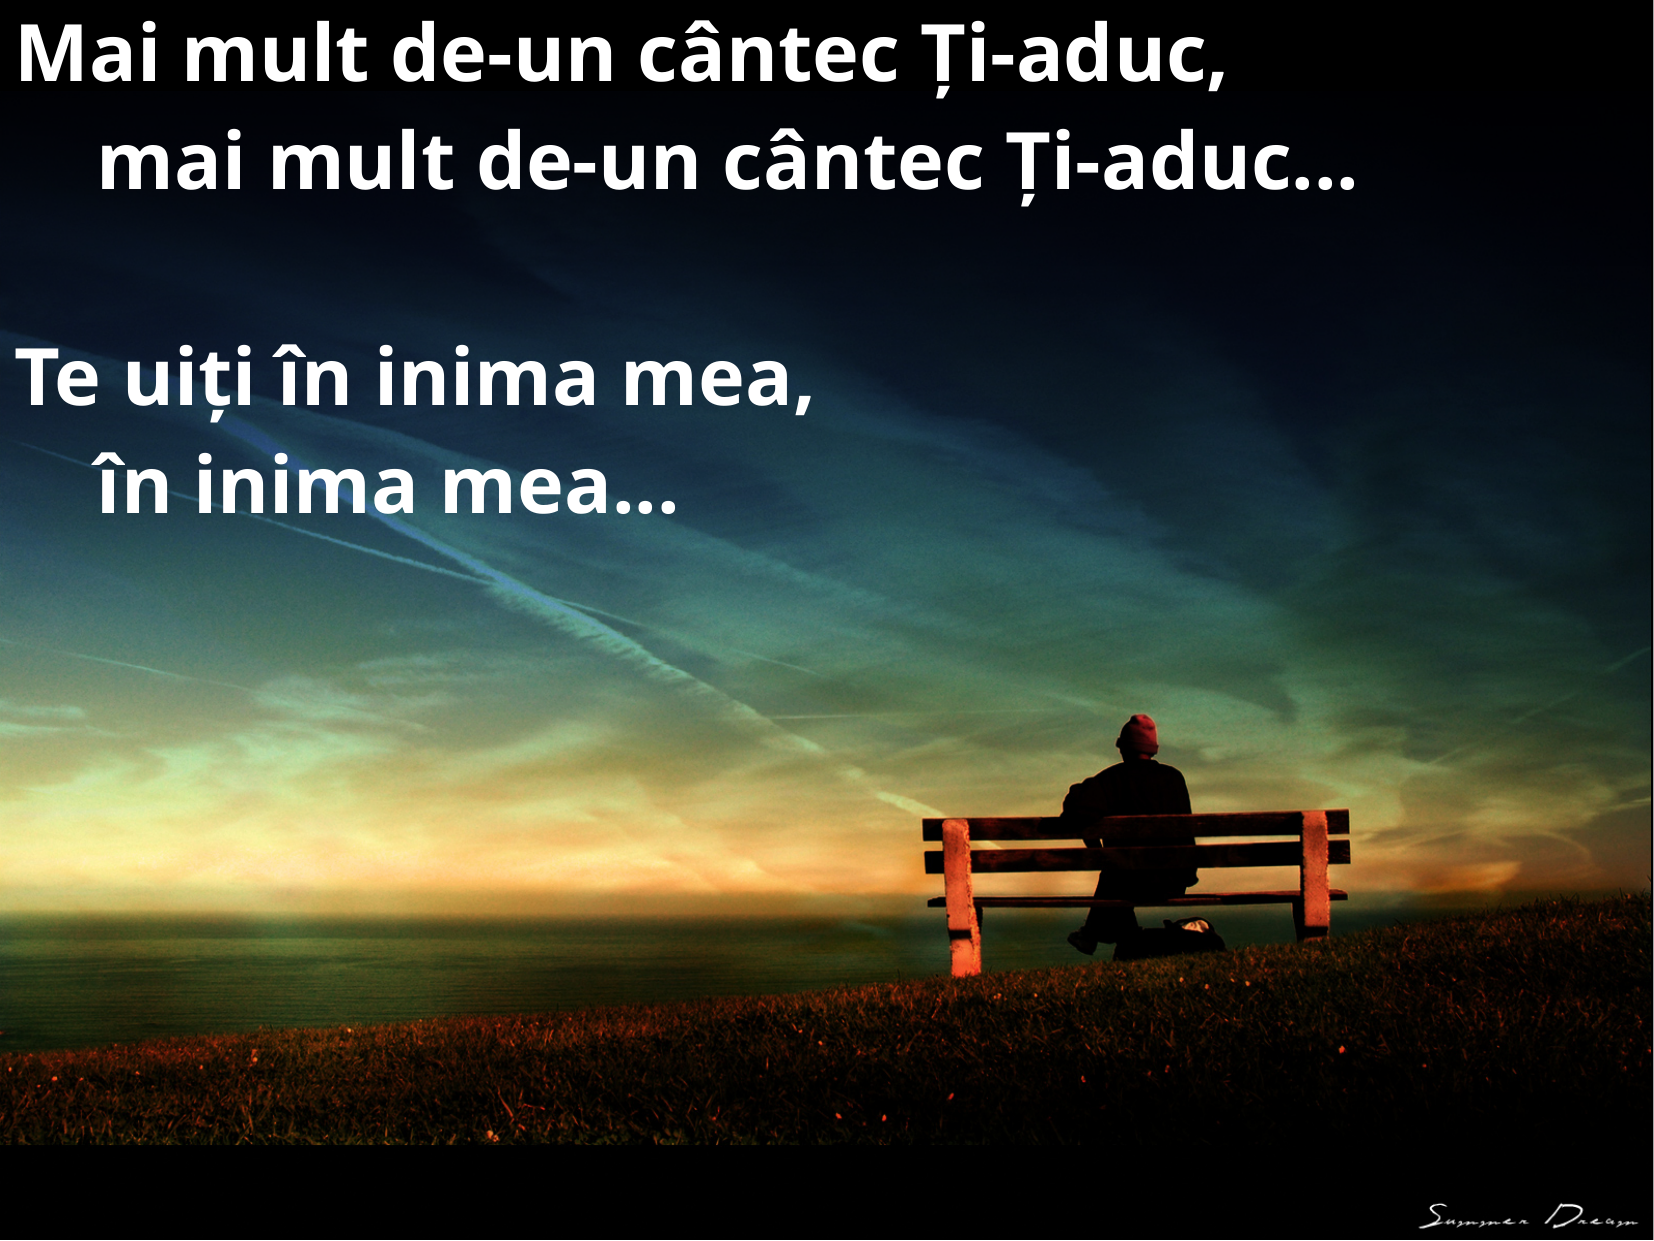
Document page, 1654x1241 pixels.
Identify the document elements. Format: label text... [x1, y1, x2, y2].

picture [579, 493, 594, 505]
picture [386, 493, 401, 505]
picture [0, 477, 1651, 1238]
text_box Mai mult de-un cântec Ţi-aduc, mai mult de-un cântec Ţi-aduc... Te uiţi în inima mea, în inima mea... [0, 0, 1651, 477]
picture [533, 477, 549, 486]
